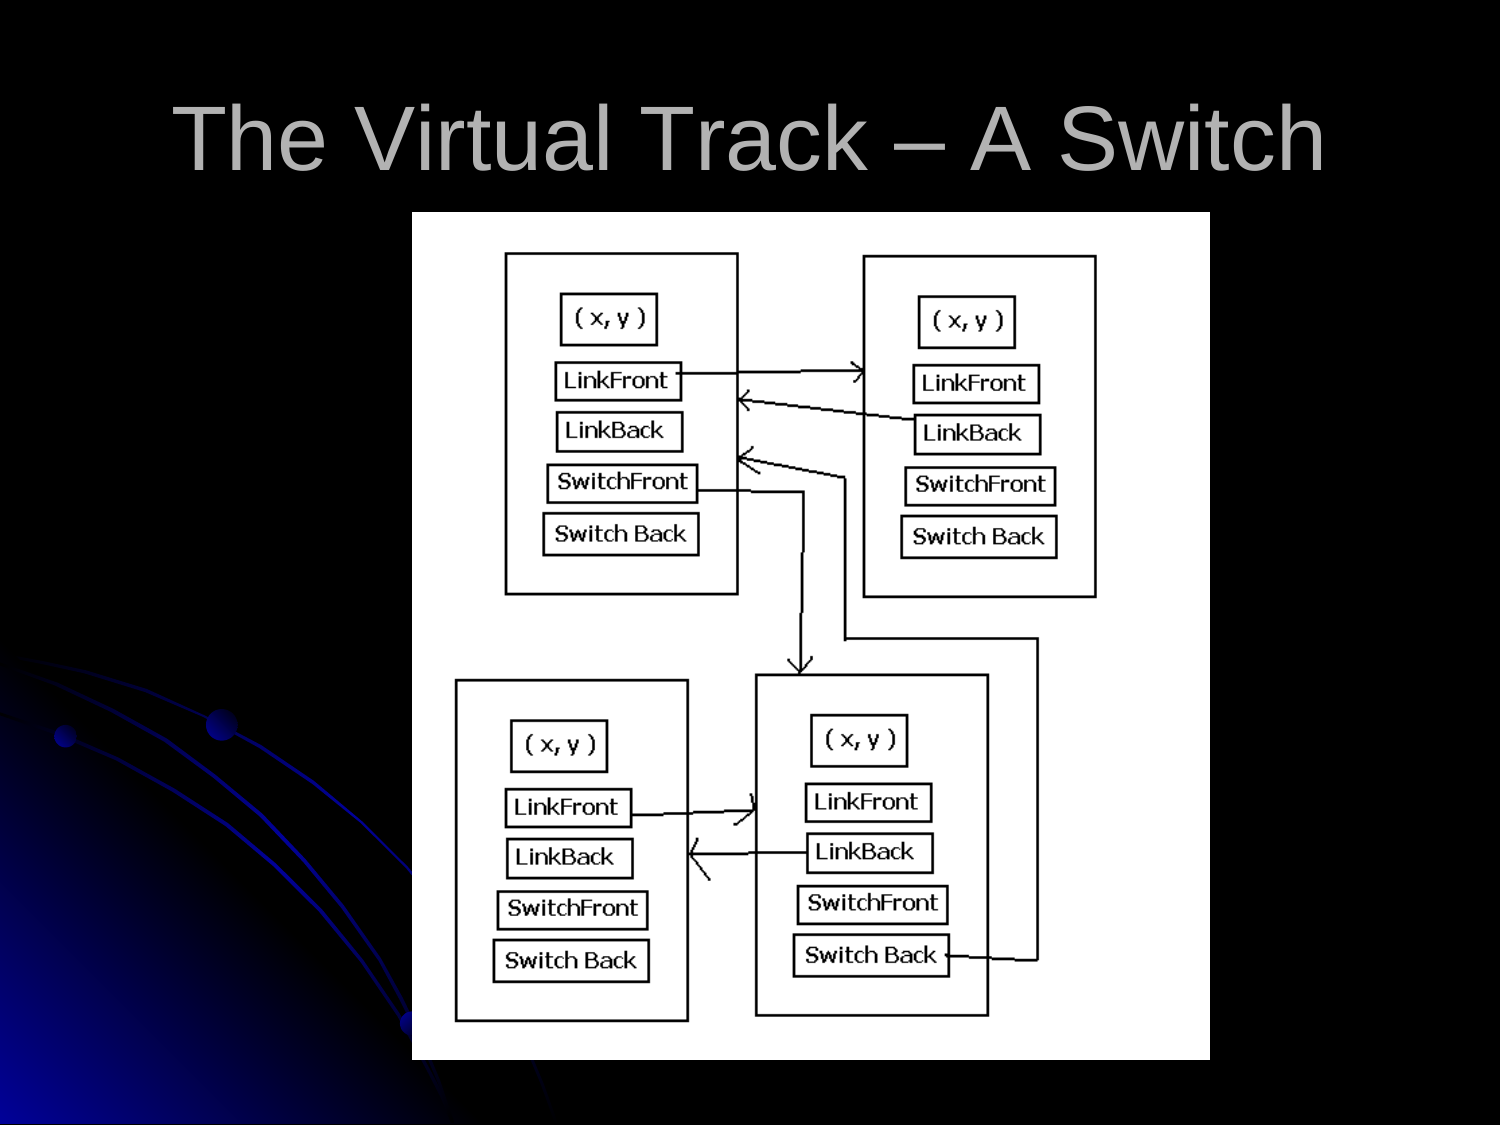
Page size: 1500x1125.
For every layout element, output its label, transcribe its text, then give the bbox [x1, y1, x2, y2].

picture [412, 212, 1210, 1060]
title The Virtual Track – A Switch [75, 45, 1426, 233]
